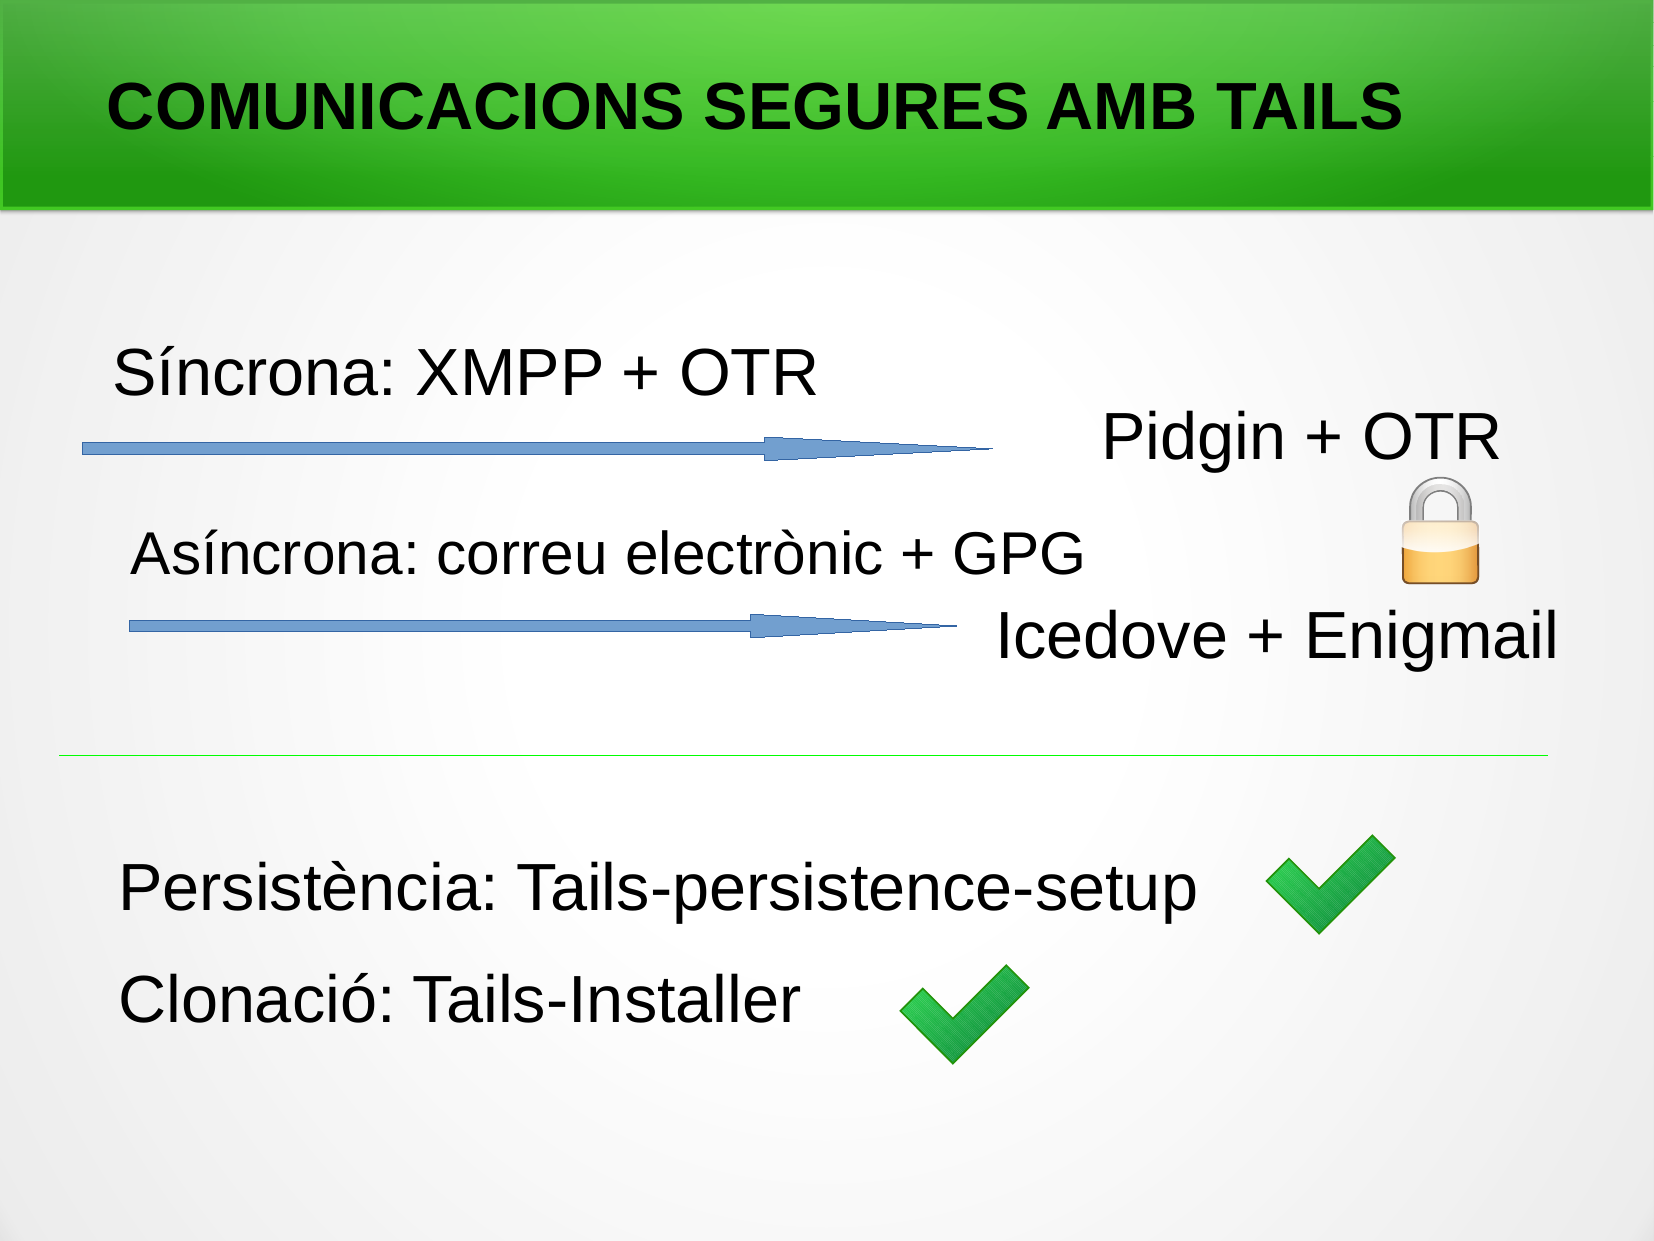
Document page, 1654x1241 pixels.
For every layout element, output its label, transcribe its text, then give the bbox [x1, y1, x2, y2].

text_box Icedove + Enigmail [980, 590, 1619, 721]
list Asíncrona: correu electrònic + GPG [82, 519, 1193, 589]
list Persistència: Tails-persistence-setup [47, 850, 1264, 993]
text_box Pidgin + OTR [1086, 392, 1560, 520]
list Síncrona: XMPP + OTR [59, 334, 827, 414]
picture [1240, 791, 1419, 970]
text_box [129, 614, 957, 638]
picture [1381, 472, 1501, 591]
text_box [82, 437, 993, 461]
title COMUNICACIONS SEGURES AMB TAILS [106, 35, 1406, 178]
text_box Clonació: Tails-Installer [47, 961, 874, 1052]
picture [874, 921, 1053, 1100]
